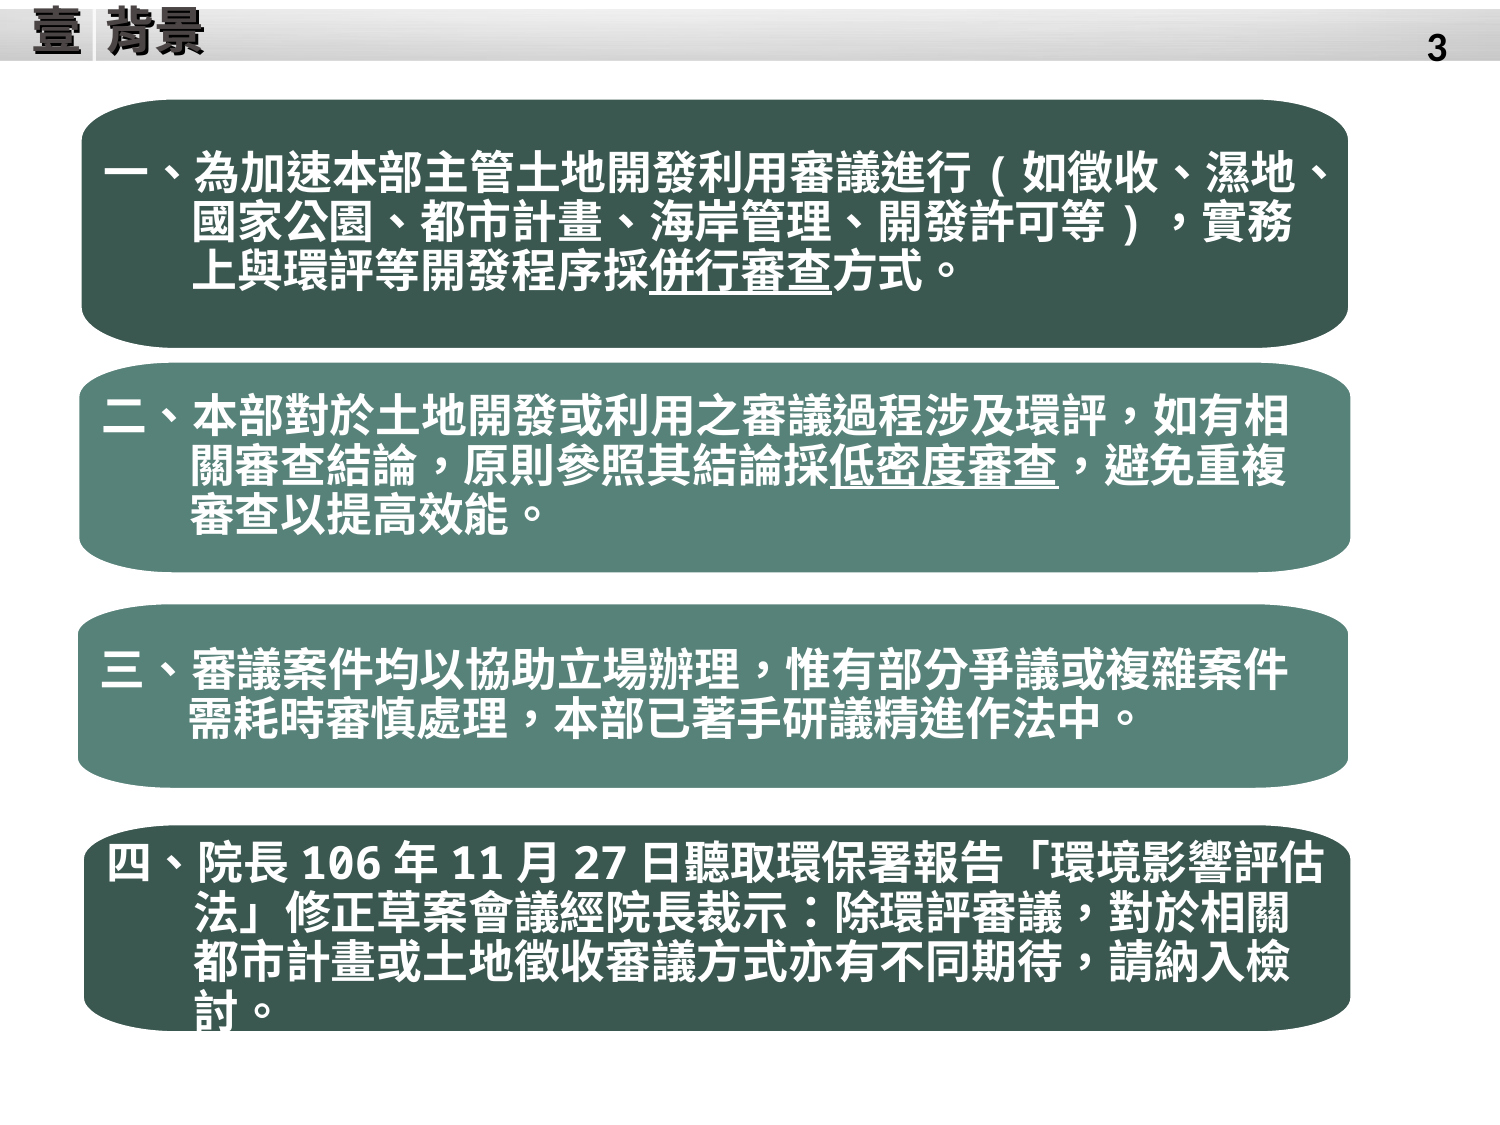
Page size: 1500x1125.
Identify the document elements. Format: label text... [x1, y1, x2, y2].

text_box 三、審議案件均以協助立場辦理，惟有部分爭議或複雜案件需耗時審慎處理，本部已著手研議精進作法中。 [76, 603, 1350, 789]
text_box 壹 [16, 0, 90, 65]
text_box 背景 [90, 0, 1341, 65]
text_box 四、院長106年11月27日聽取環保署報告「環境影響評估法」修正草案會議經院長裁示：除環評審議，對於相關都市計畫或土地徵收審議方式亦有不同期待，請納入檢討。 [82, 824, 1352, 1033]
text_box 3 [1379, 12, 1495, 64]
text_box 一、為加速本部主管土地開發利用審議進行(如徵收、濕地、國家公園、都市計畫、海岸管理、開發許可等)，實務上與環評等開發程序採併行審查方式。 [80, 98, 1350, 349]
text_box 二、本部對於土地開發或利用之審議過程涉及環評，如有相關審查結論，原則參照其結論採低密度審查，避免重複審查以提高效能。 [78, 361, 1352, 574]
